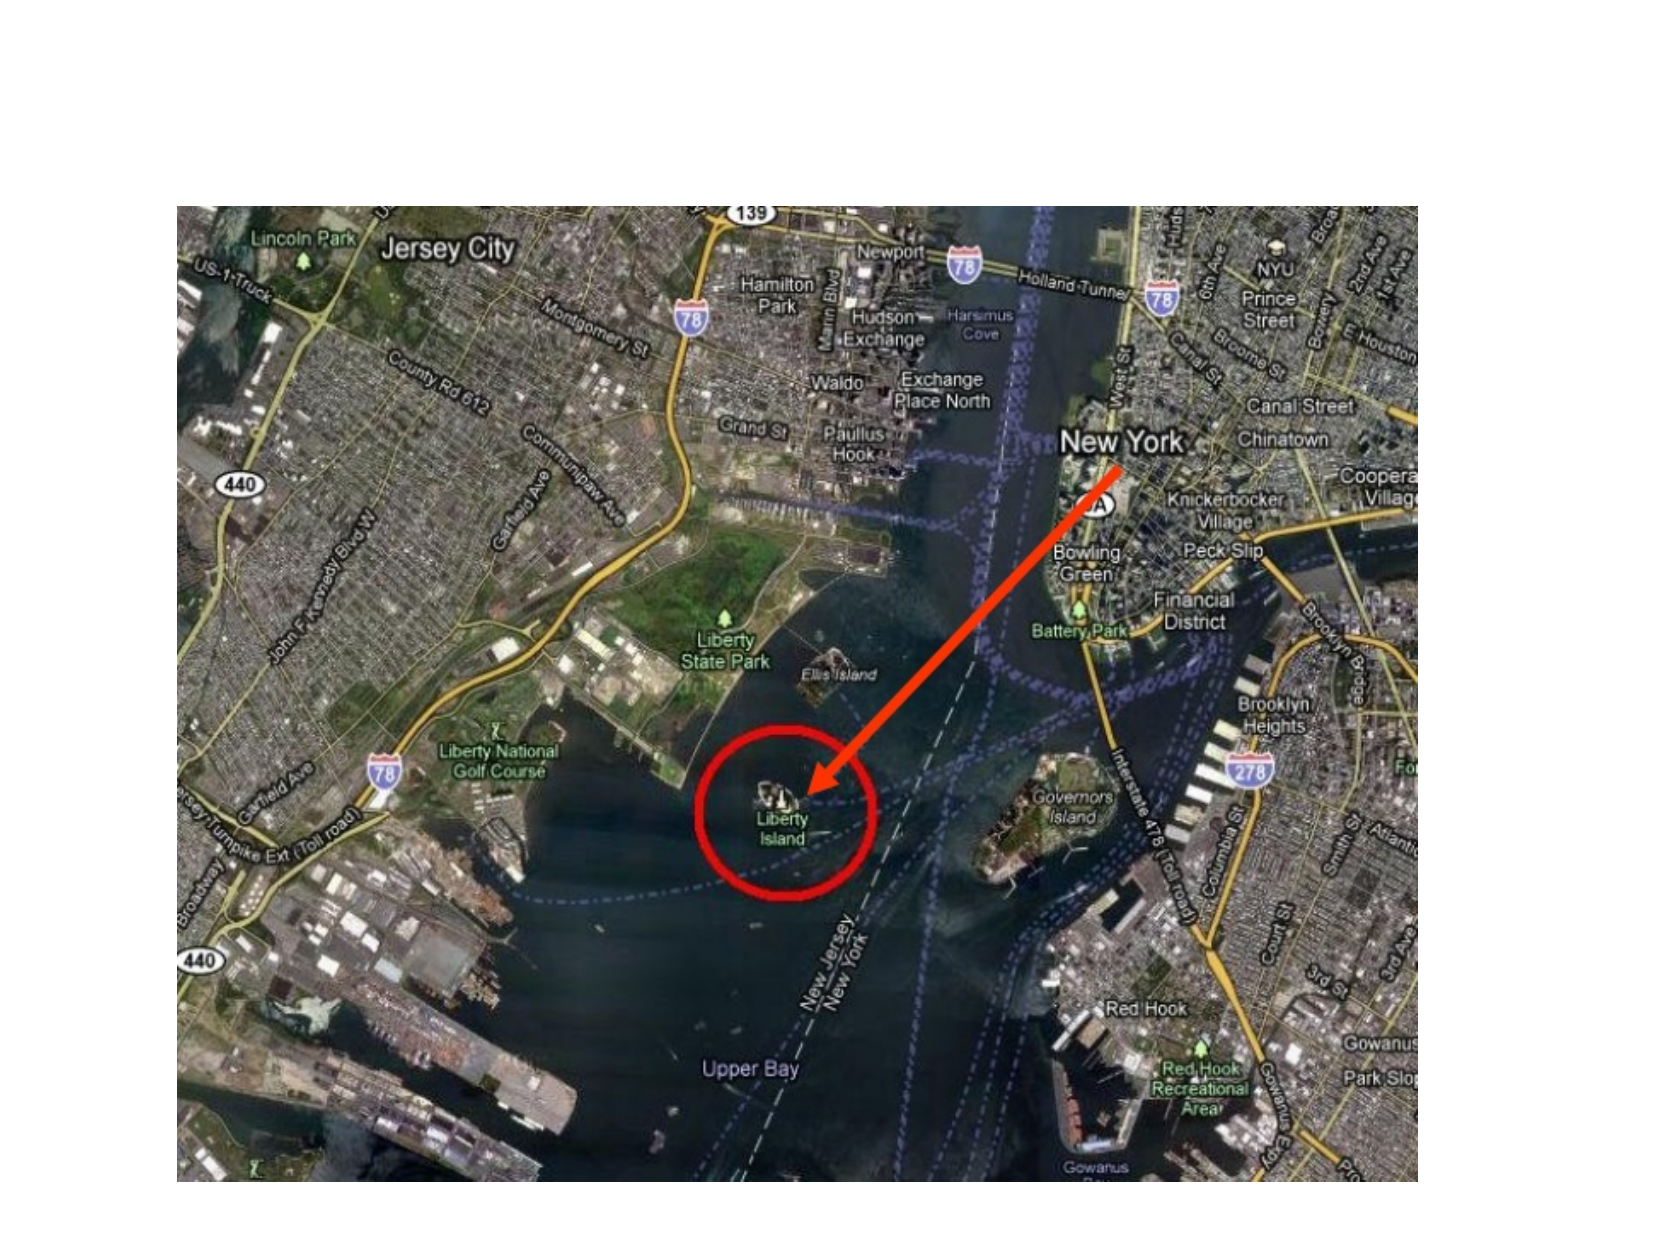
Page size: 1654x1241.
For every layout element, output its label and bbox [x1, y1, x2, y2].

picture [177, 206, 1418, 1182]
